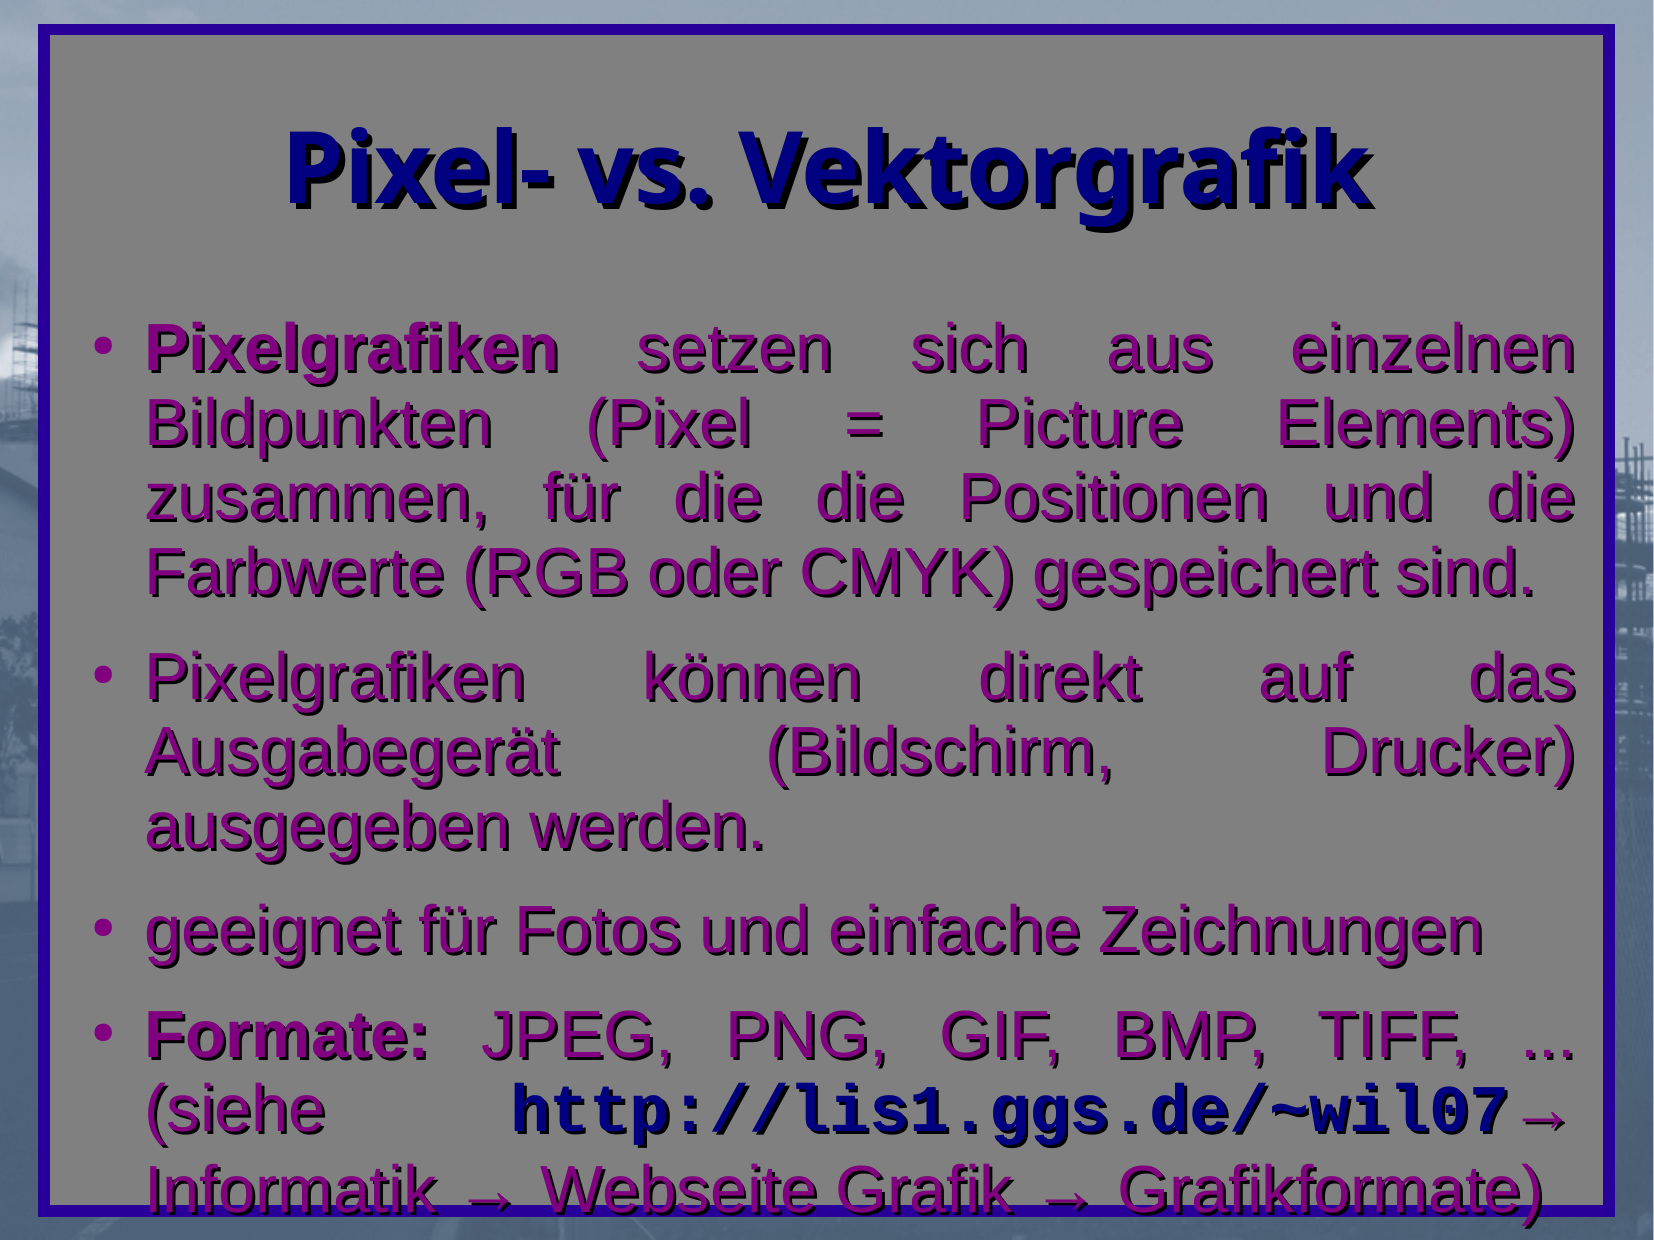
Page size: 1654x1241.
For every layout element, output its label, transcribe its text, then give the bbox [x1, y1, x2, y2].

list Pixelgrafiken setzen sich aus einzelnen Bildpunkten (Pixel = Picture Elements) zusammen, für die die Positionen und die Farbwerte (RGB oder CMYK) gespeichert sind. Pixelgrafiken können direkt auf das Ausgabegerät (Bildschirm, Drucker) ausgegeben werden. geeignet für Fotos und einfache Zeichnungen Formate: JPEG, PNG, GIF, BMP, TIFF, ... (siehe http://lis1.ggs.de/~wil07→ Informatik → Webseite Grafik → Grafikformate) [73, 310, 1577, 1153]
title Pixel- vs. Vektorgrafik [82, 49, 1571, 281]
picture [0, 0, 1654, 1240]
